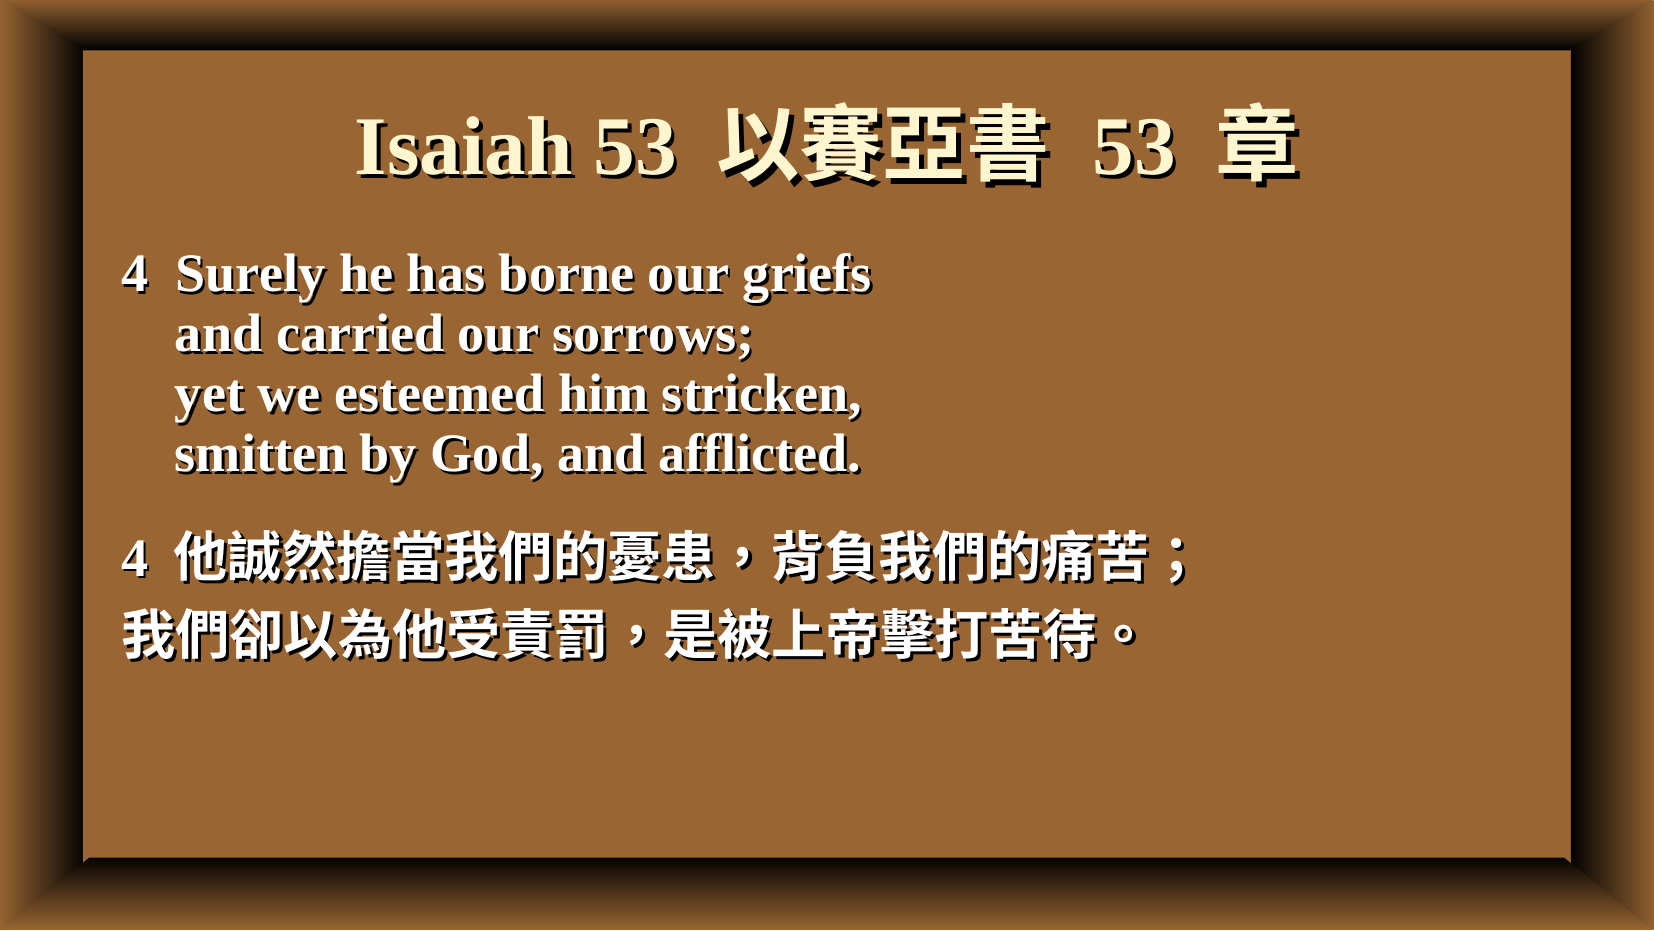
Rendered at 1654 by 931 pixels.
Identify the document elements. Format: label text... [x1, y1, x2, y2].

title Isaiah 53 以賽亞書 53 章 [124, 70, 1530, 226]
text_box 4 Surely he has borne our griefs and carried our sorrows; yet we esteemed him stricken, smitten by God, and afflicted. 4 他誠然擔當我們的憂患，背負我們的痛苦； 我們卻以為他受責罰，是被上帝擊打苦待。 [106, 236, 1548, 816]
